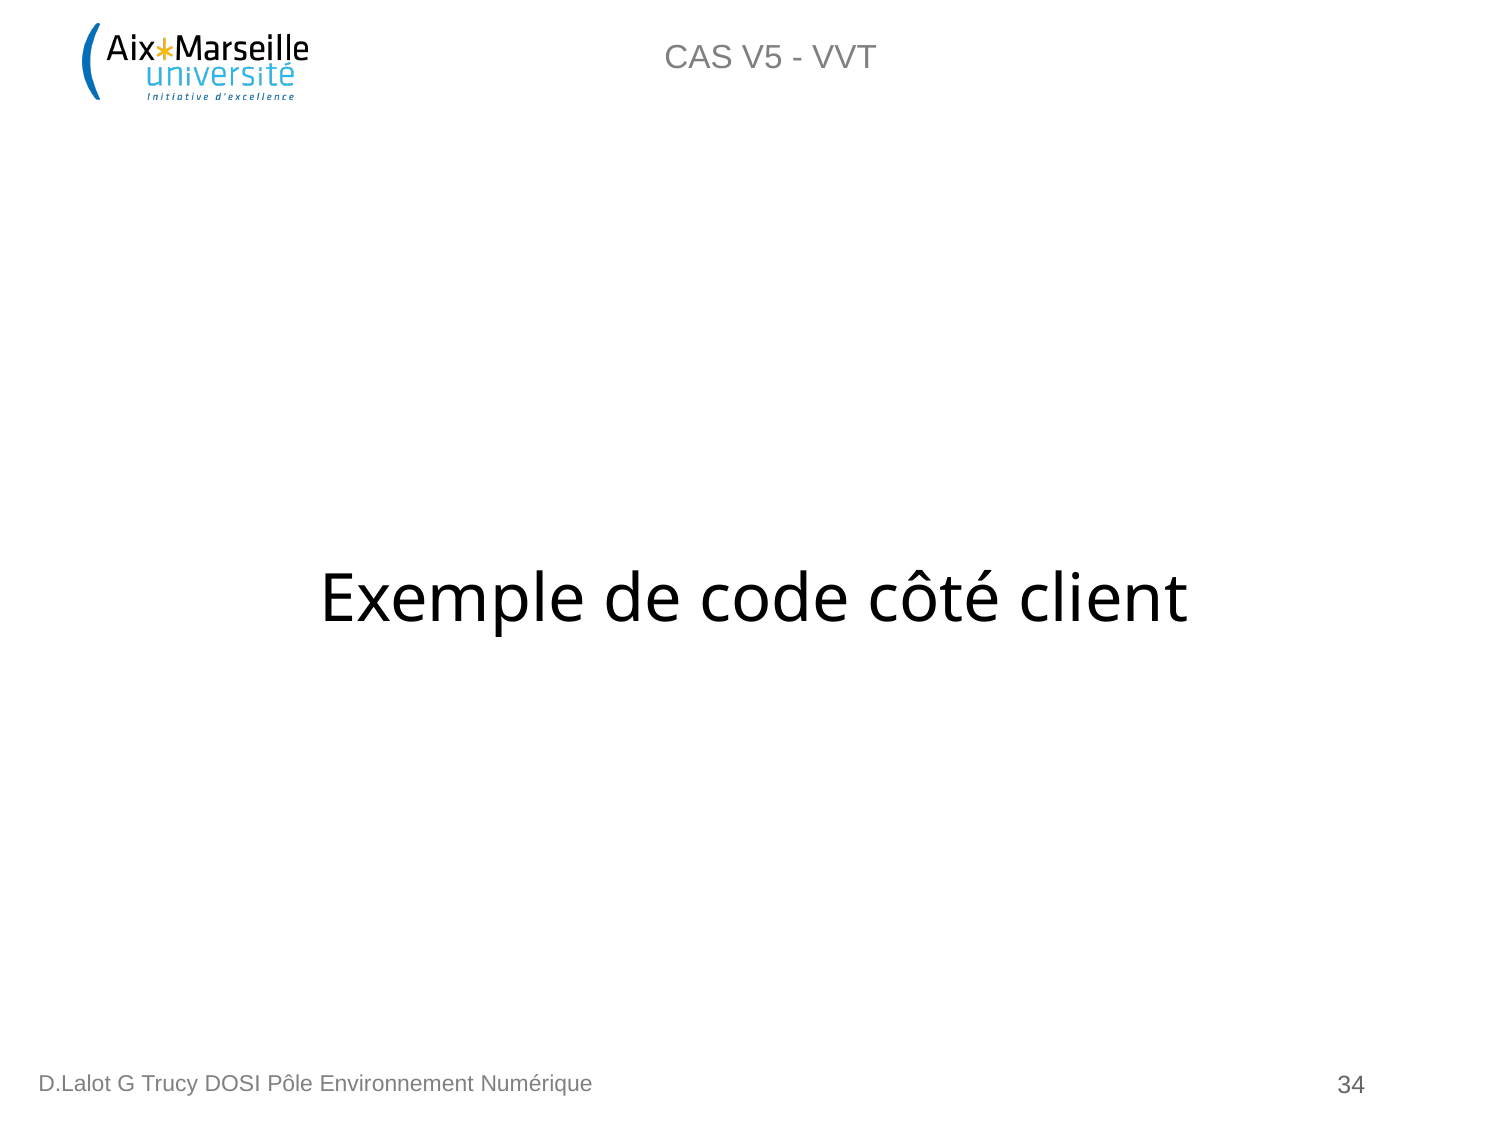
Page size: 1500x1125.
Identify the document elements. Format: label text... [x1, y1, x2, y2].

picture [82, 23, 308, 100]
subtitle Exemple de code côté client [79, 224, 1430, 967]
